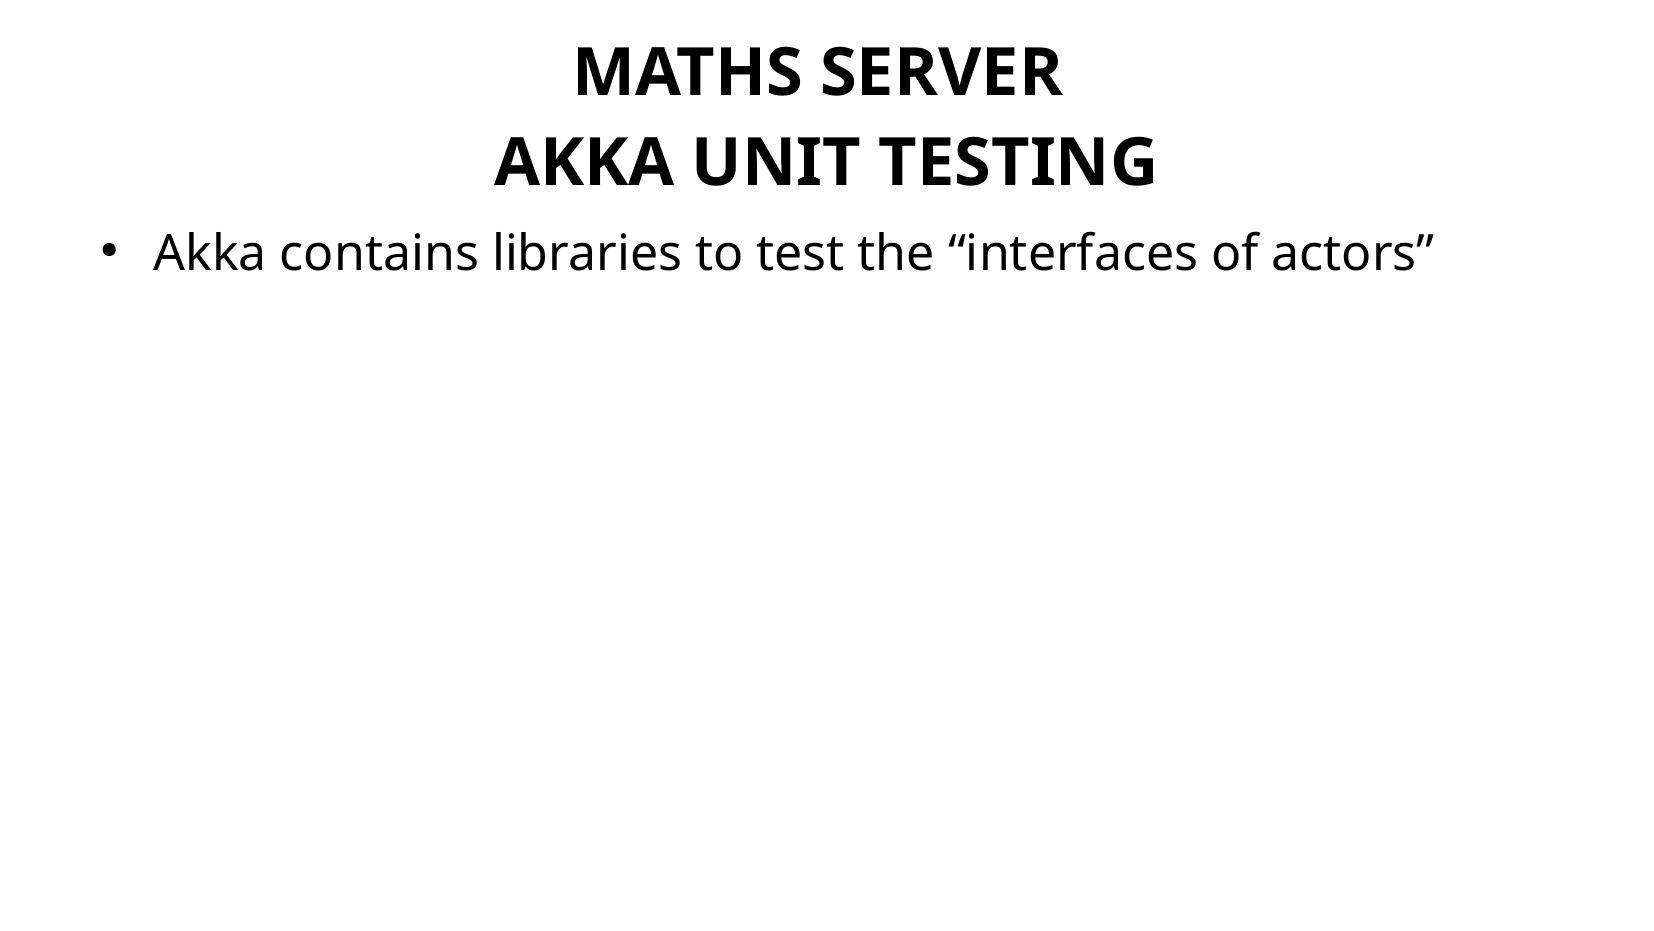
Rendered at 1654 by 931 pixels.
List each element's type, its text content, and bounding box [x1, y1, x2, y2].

title MATHS SERVER AKKA UNIT TESTING [82, 33, 1571, 196]
list Akka contains libraries to test the “interfaces of actors” [82, 217, 1571, 757]
